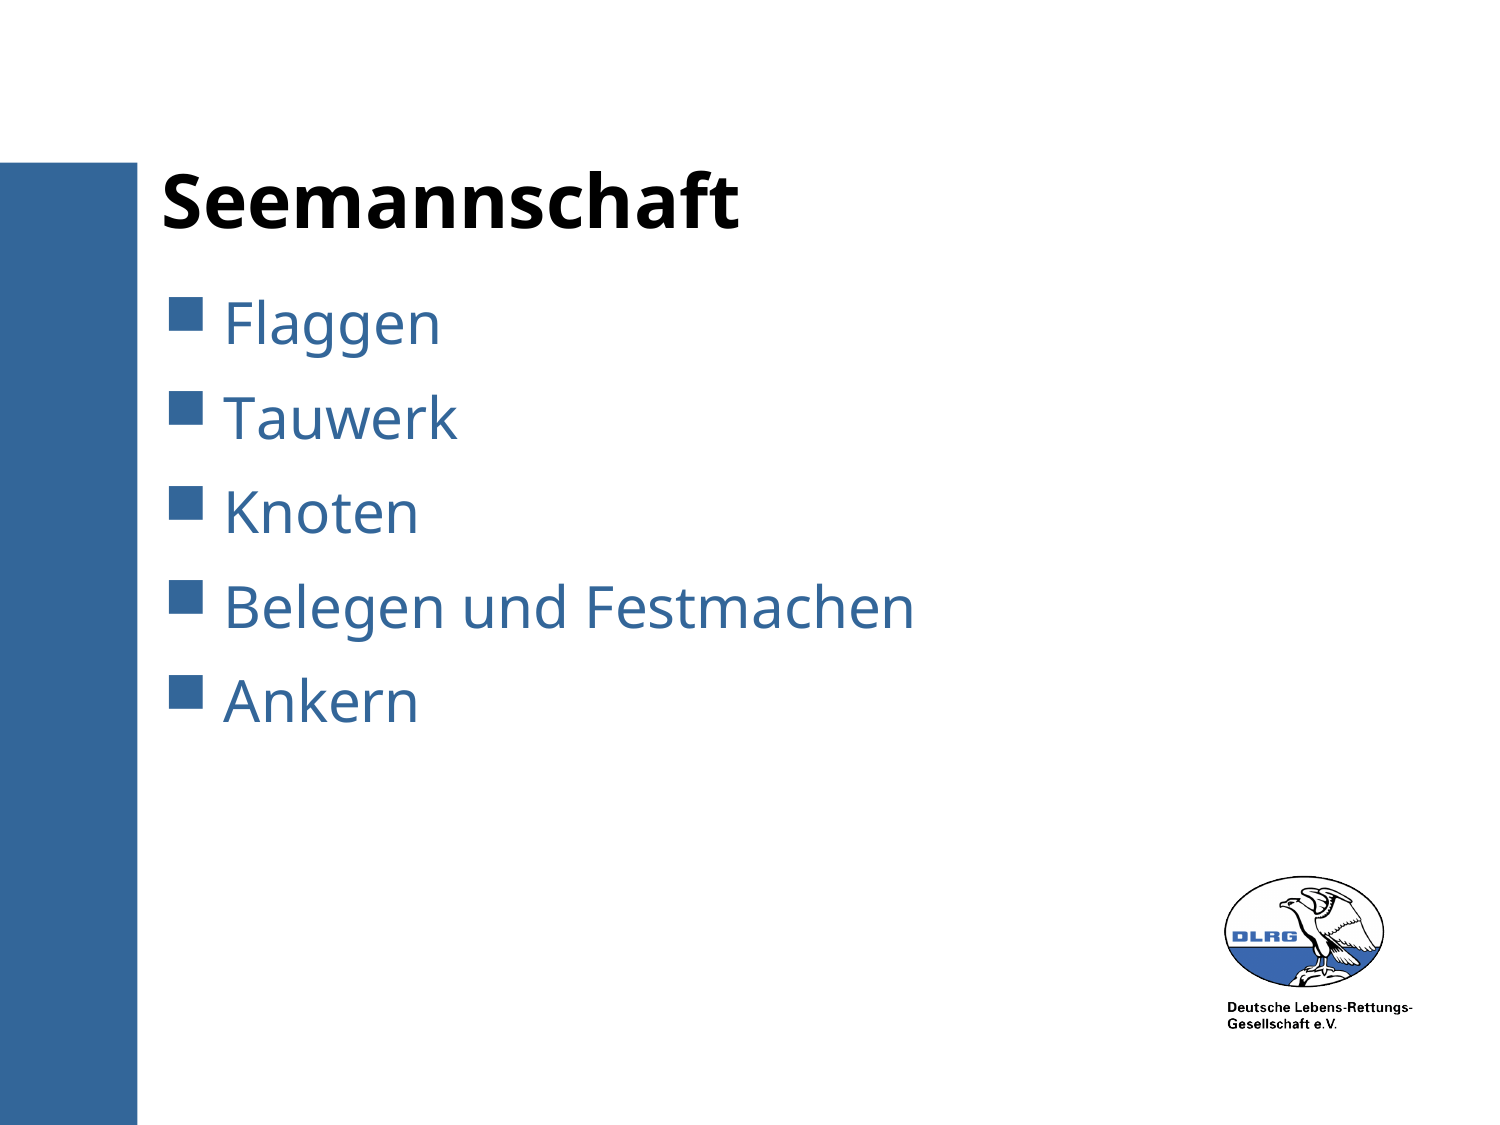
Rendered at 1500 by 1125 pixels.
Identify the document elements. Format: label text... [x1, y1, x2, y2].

picture [1224, 1023, 1413, 1030]
text_box Seemannschaft [147, 138, 1440, 259]
text_box Flaggen Tauwerk Knoten Belegen und Festmachen Ankern [149, 254, 1458, 1023]
